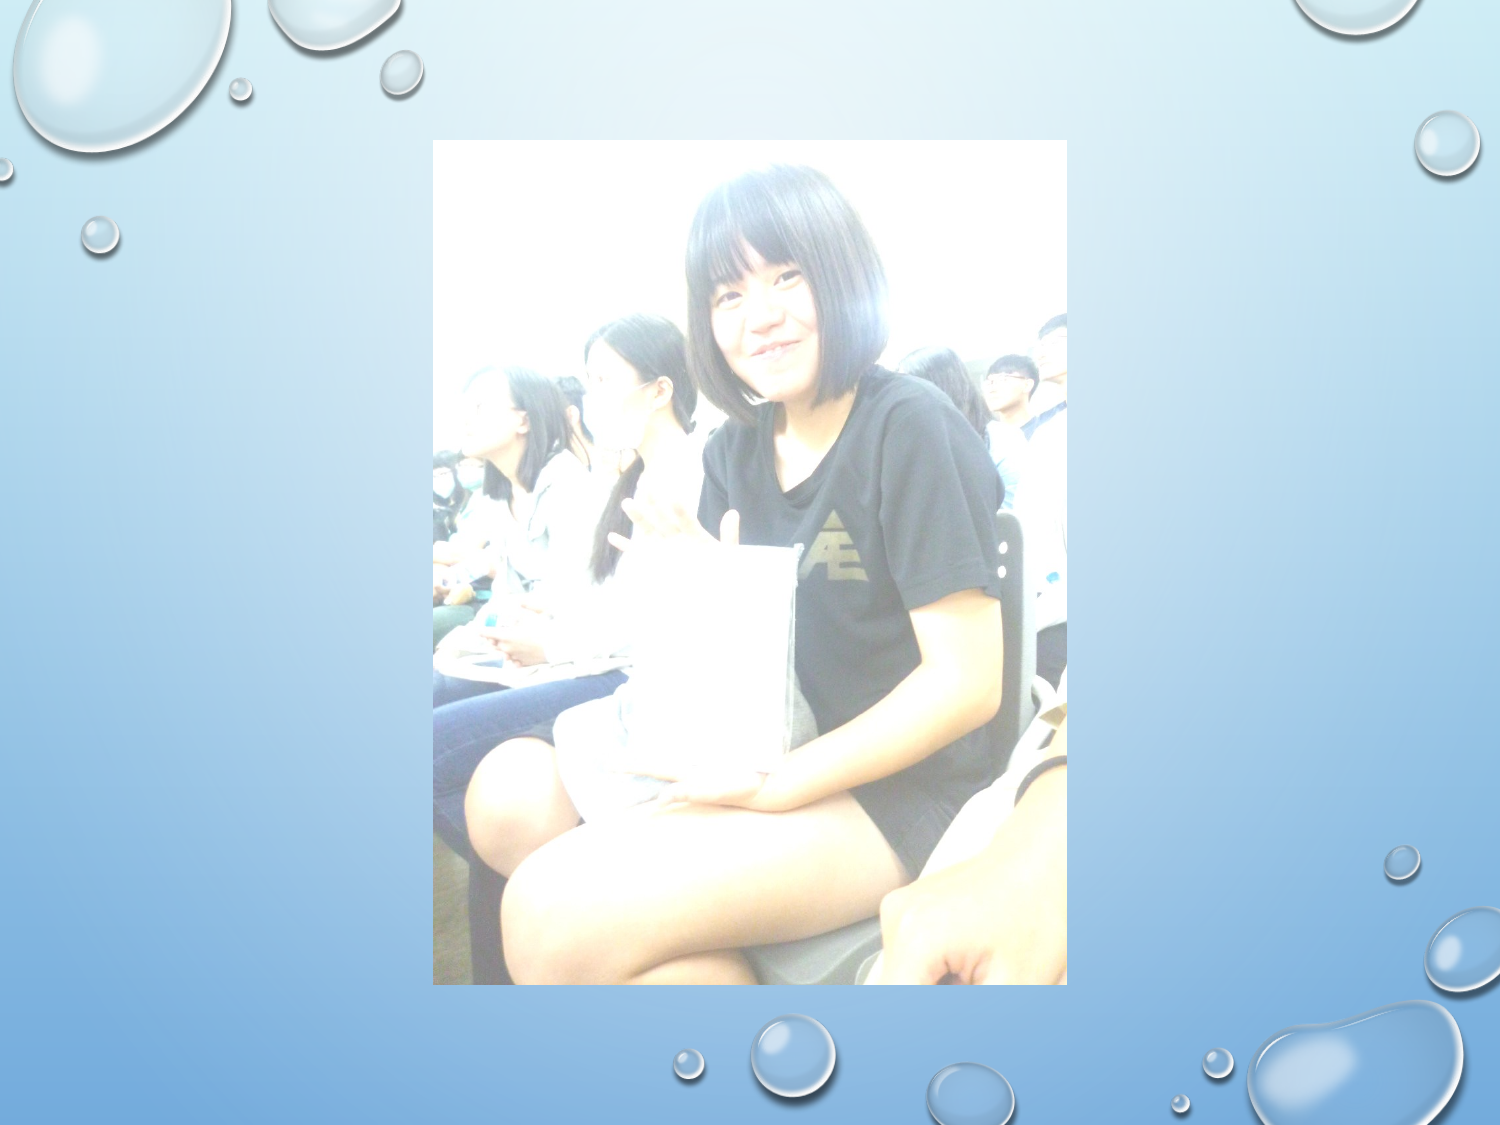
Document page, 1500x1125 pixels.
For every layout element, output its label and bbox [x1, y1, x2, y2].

picture [433, 140, 1067, 985]
